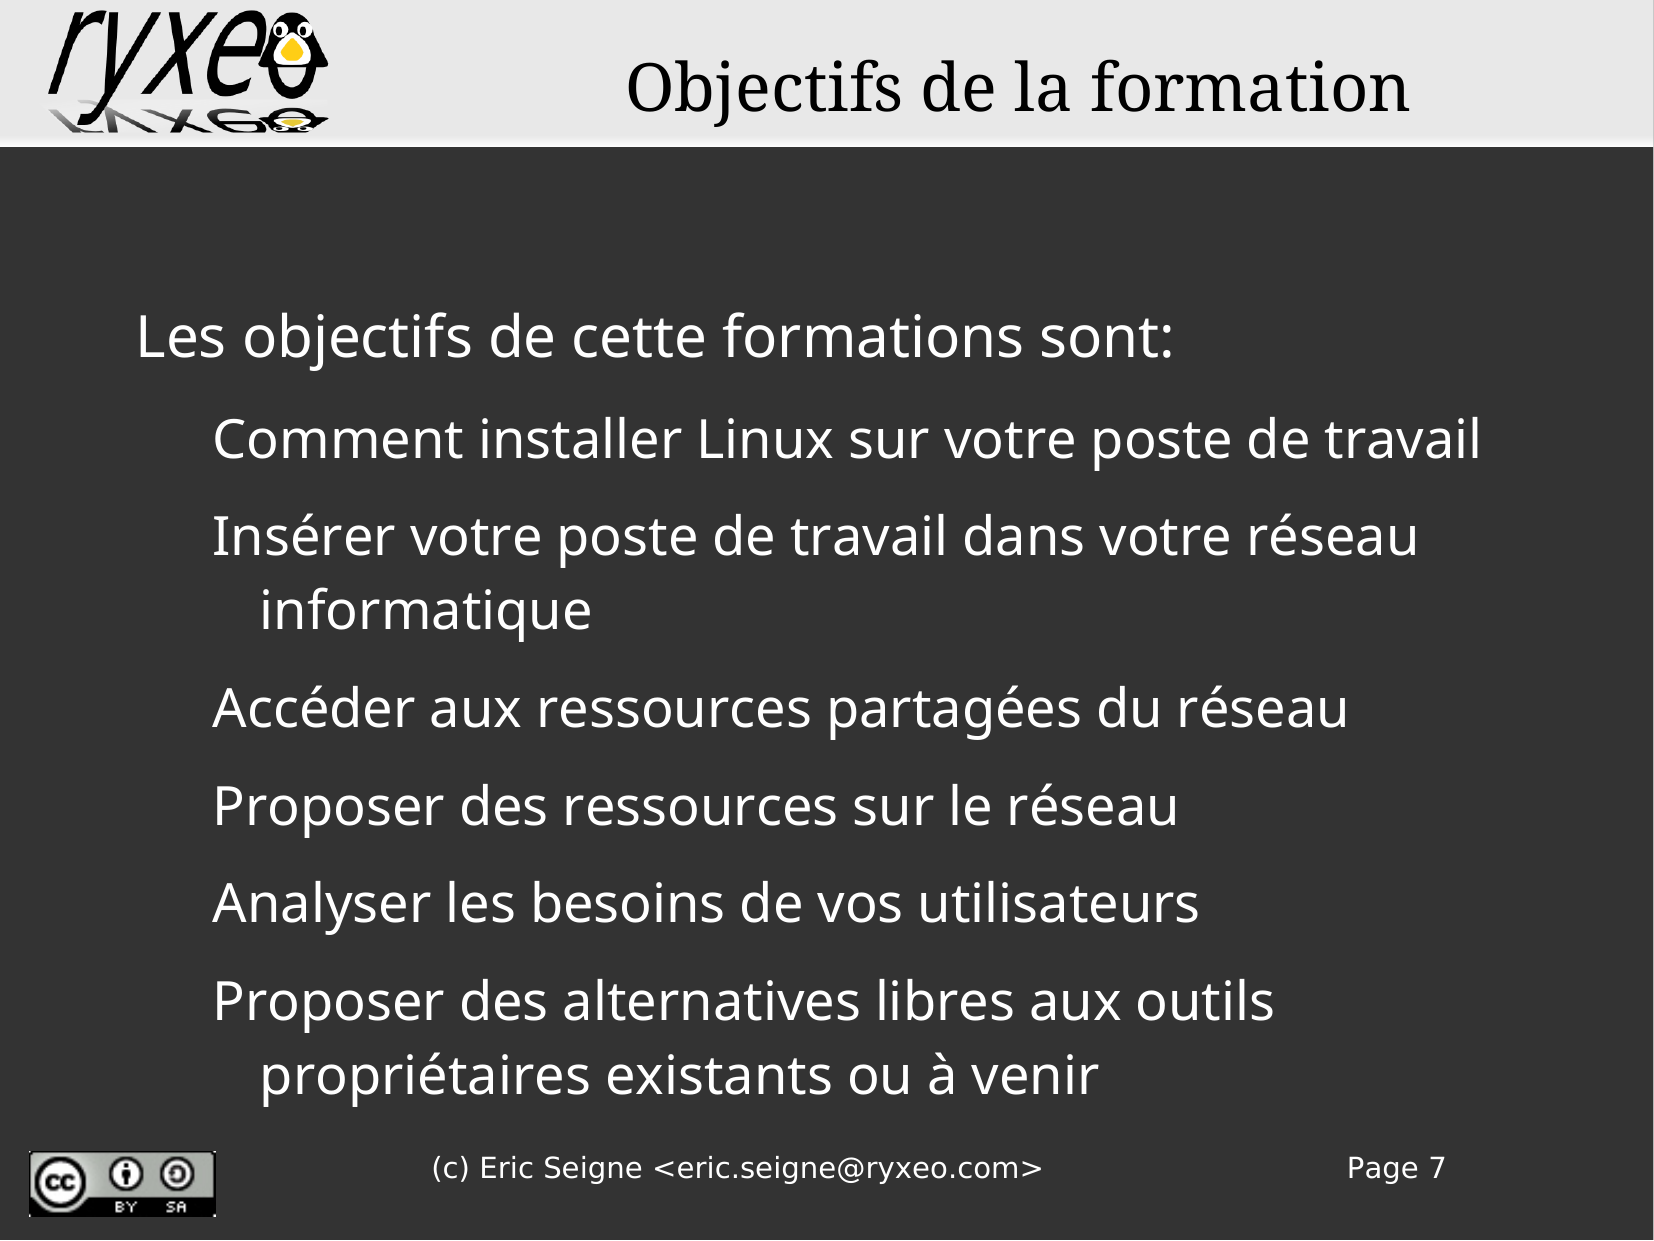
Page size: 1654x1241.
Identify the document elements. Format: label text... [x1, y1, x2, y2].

picture [0, 0, 1654, 147]
list Les objectifs de cette formations sont: Comment installer Linux sur votre poste de travail Insérer votre poste de travail dans votre réseau informatique Accéder aux ressources partagées du réseau Proposer des ressources sur le réseau Analyser les besoins de vos utilisateurs Proposer des alternatives libres aux outils propriétaires existants ou à venir [118, 295, 1522, 1117]
title Objectifs de la formation [442, 29, 1595, 142]
picture [29, 1151, 216, 1217]
